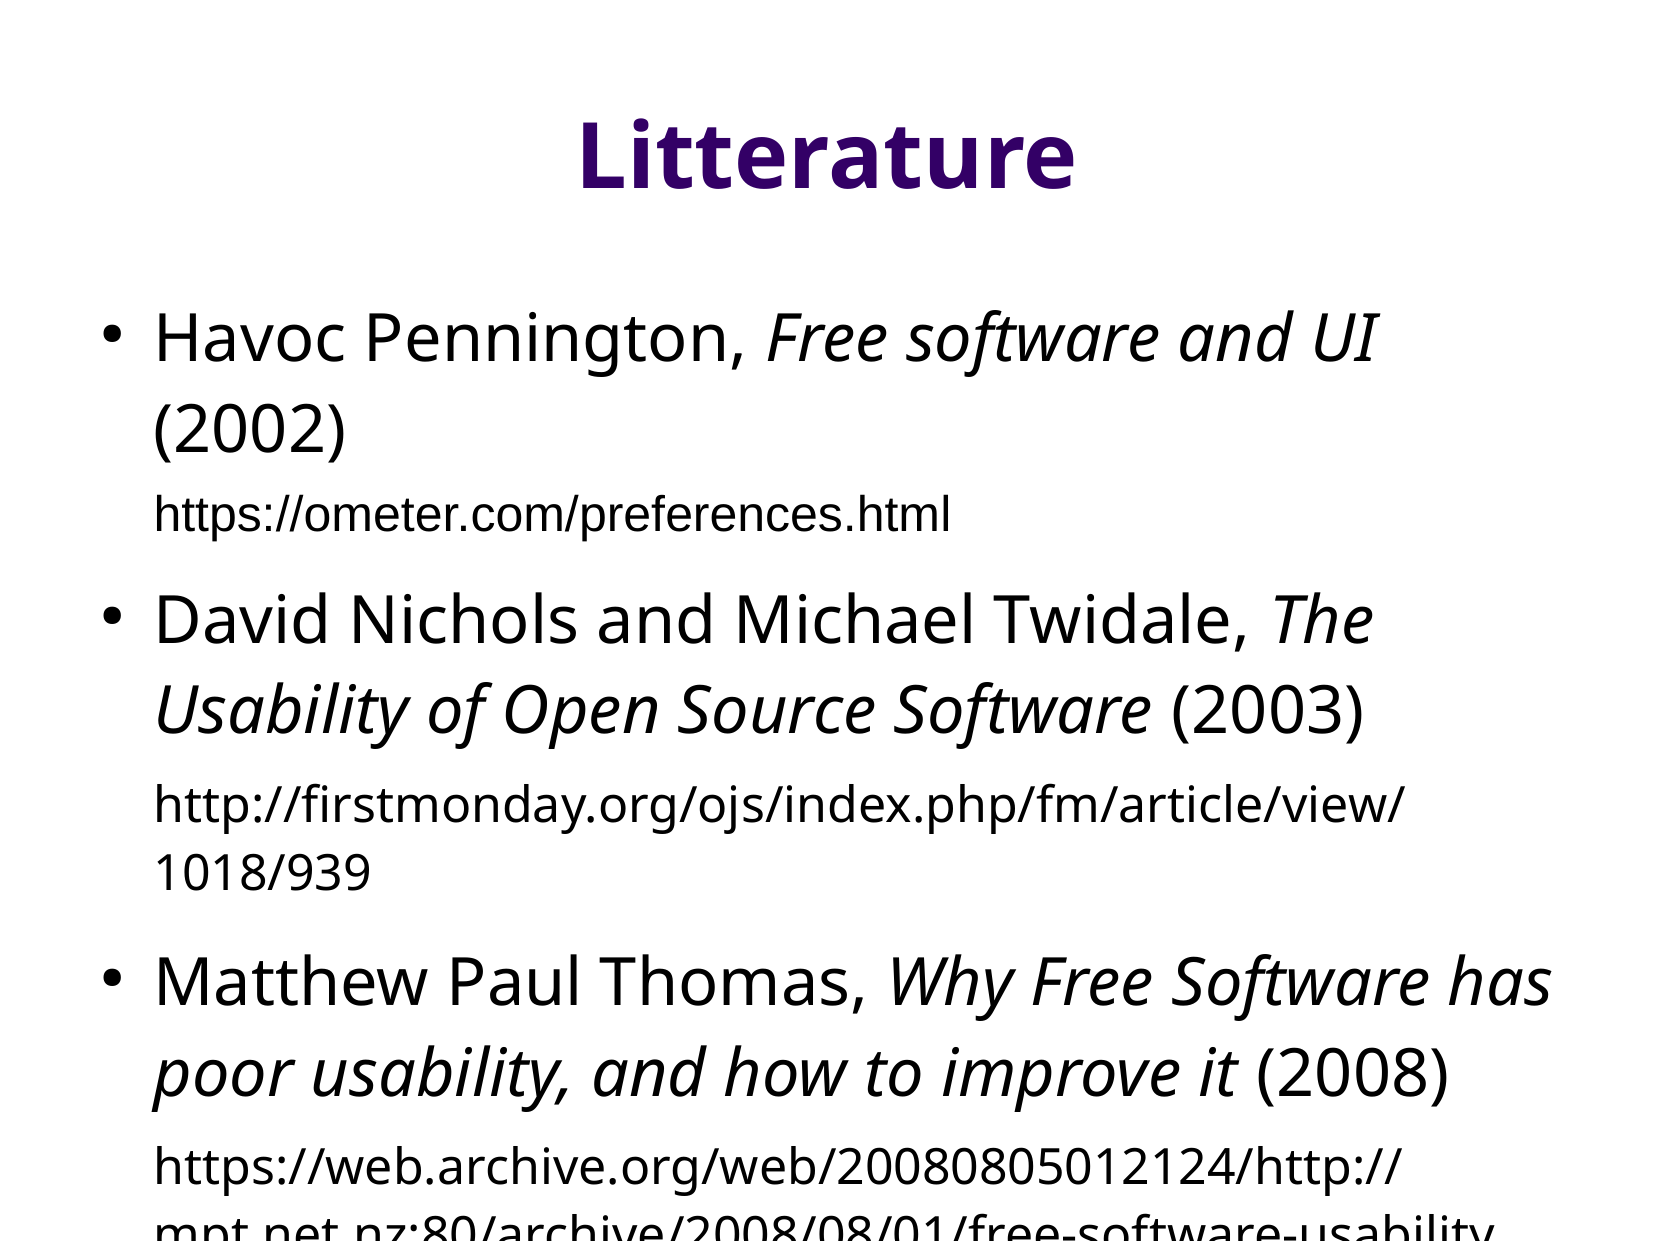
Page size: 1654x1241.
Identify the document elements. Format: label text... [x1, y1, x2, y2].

list Havoc Pennington, Free software and UI (2002) https://ometer.com/preferences.html David Nichols and Michael Twidale, The Usability of Open Source Software (2003) http://firstmonday.org/ojs/index.php/fm/article/view/1018/939 Matthew Paul Thomas, Why Free Software has poor usability, and how to improve it (2008) https://web.archive.org/web/20080805012124/http://mpt.net.nz:80/archive/2008/08/01/free-software-usability [82, 290, 1571, 1241]
title Litterature [82, 49, 1571, 257]
